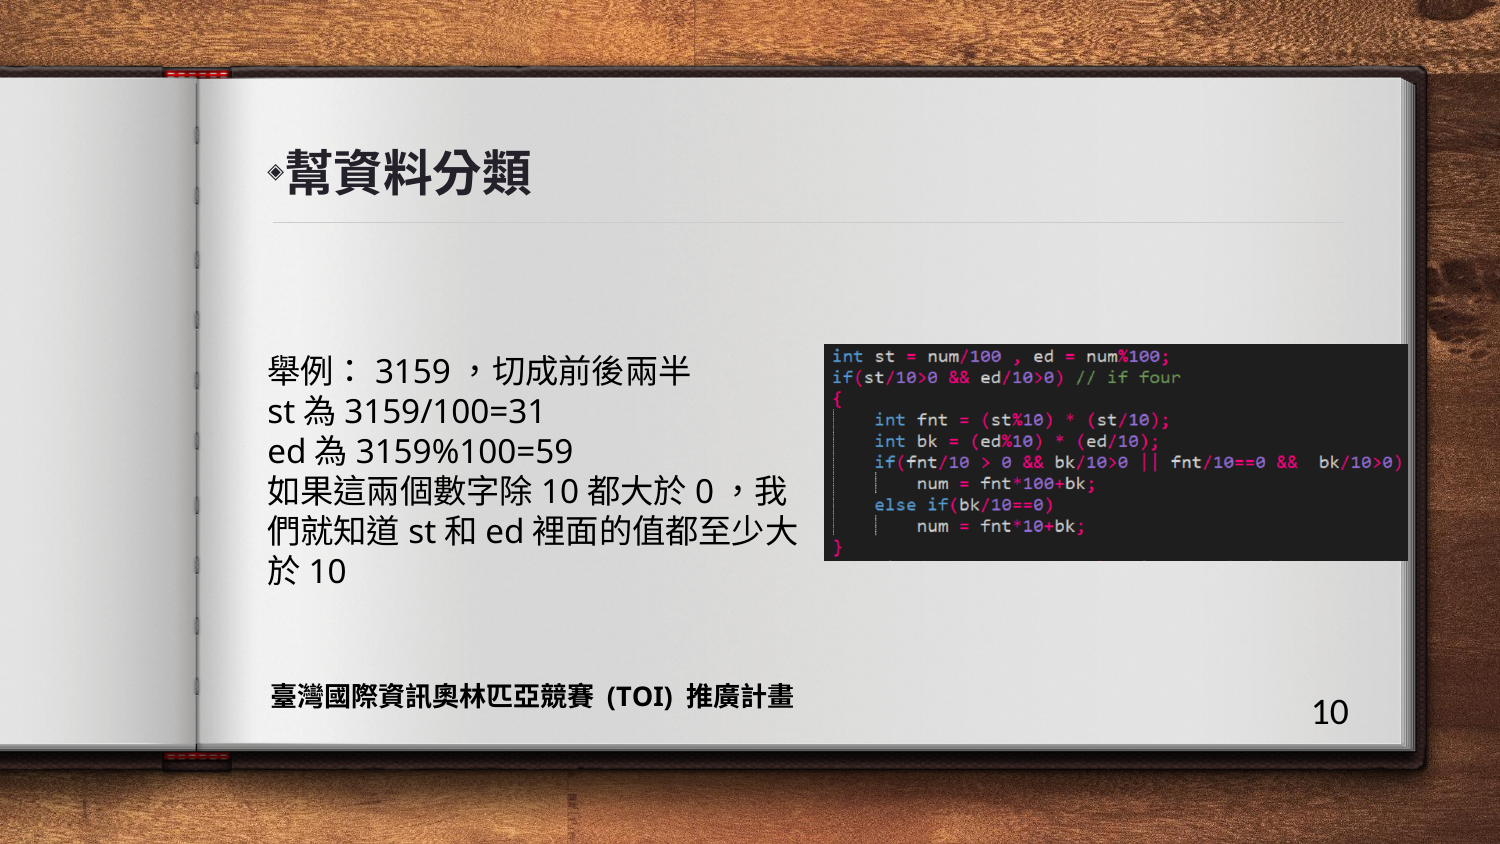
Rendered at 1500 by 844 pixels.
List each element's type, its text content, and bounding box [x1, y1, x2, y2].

list 幫資料分類 [252, 126, 1194, 216]
text_box [1295, 672, 1386, 737]
picture [824, 344, 1408, 561]
text_box 舉例：3159，切成前後兩半 st為3159/100=31 ed為3159%100=59 如果這兩個數字除10都大於0，我們就知道st和ed裡面的值都至少大於10 [252, 343, 825, 561]
